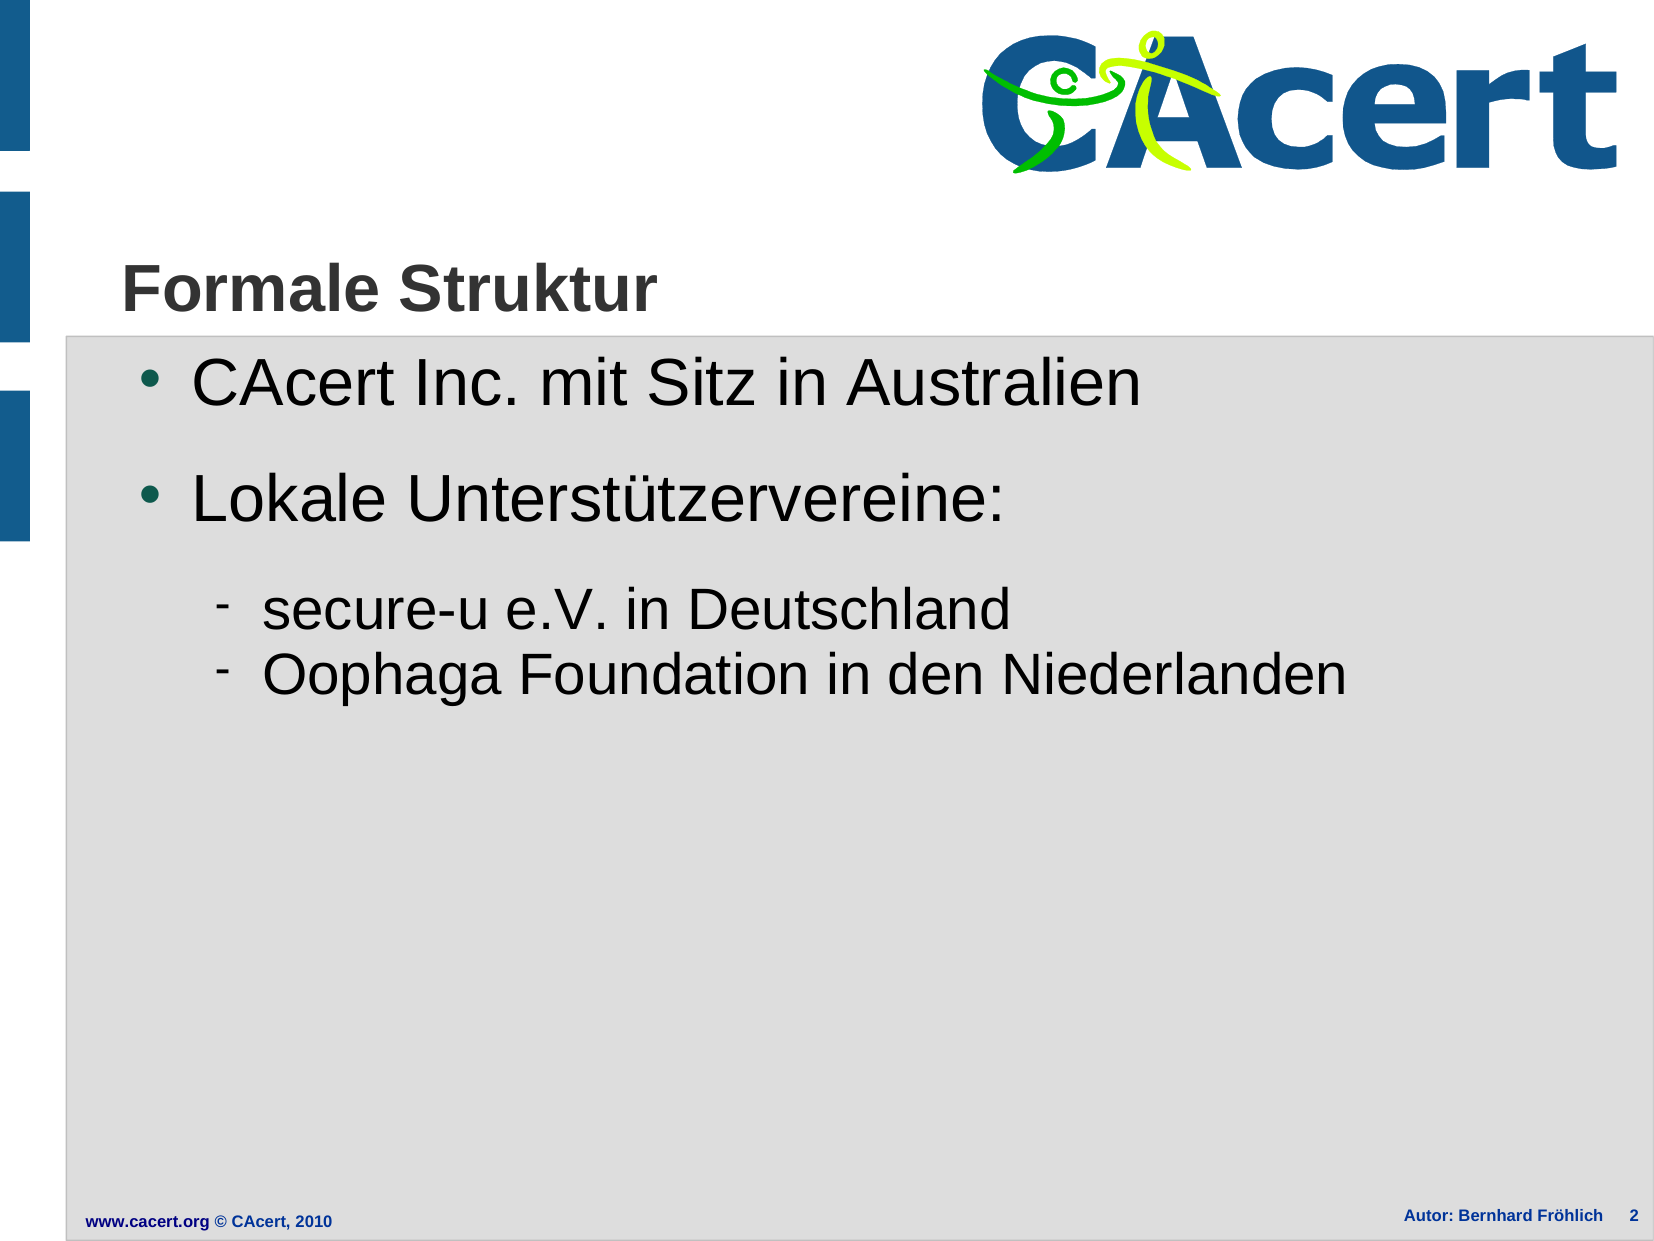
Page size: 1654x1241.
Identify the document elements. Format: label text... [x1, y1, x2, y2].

list CAcert Inc. mit Sitz in Australien Lokale Unterstützervereine: secure-u e.V. in Deutschland Oophaga Foundation in den Niederlanden [121, 344, 1533, 1152]
title Formale Struktur [121, 167, 1533, 326]
